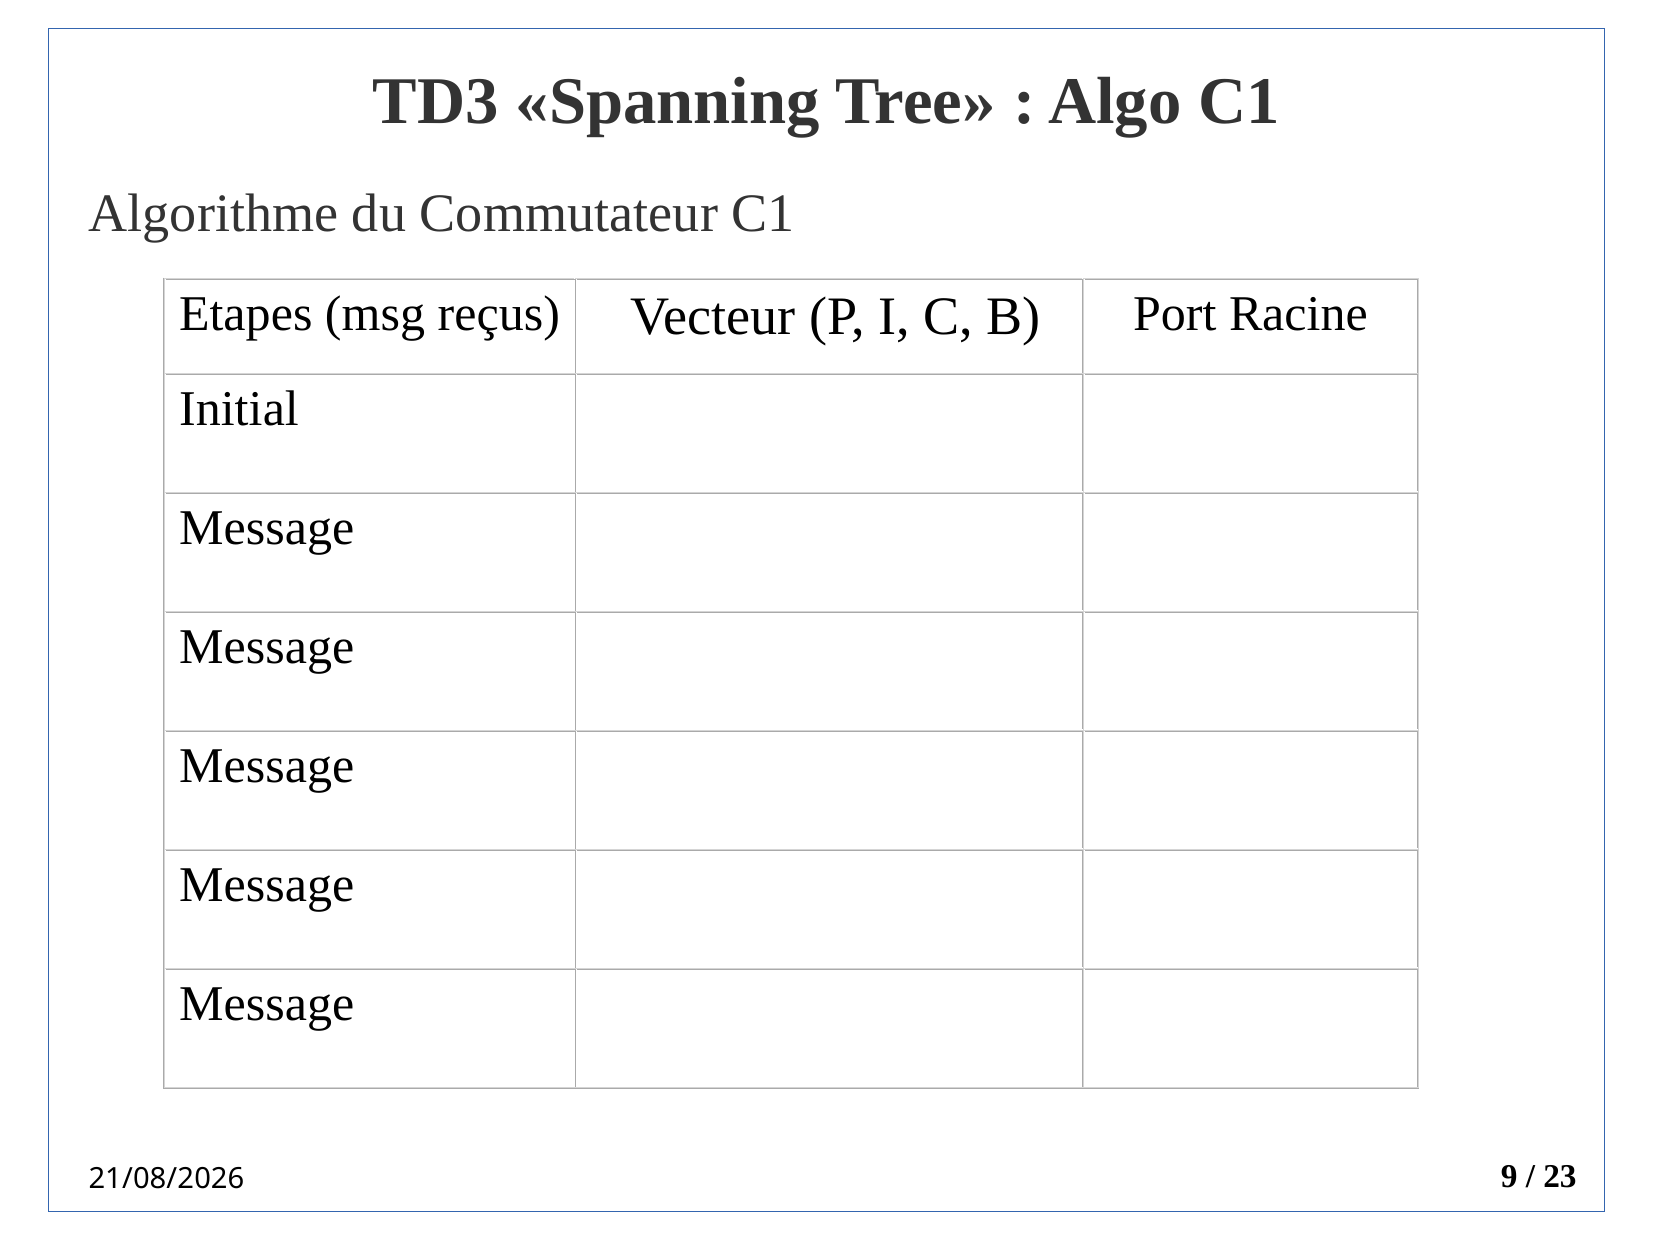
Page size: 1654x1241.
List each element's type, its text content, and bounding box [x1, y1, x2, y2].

title TD3 «Spanning Tree» : Algo C1 [88, 61, 1565, 142]
list Algorithme du Commutateur C1 [88, 183, 1565, 1123]
table_cell [577, 970, 1082, 1087]
table_cell [577, 375, 1082, 491]
table_cell [1085, 494, 1417, 610]
table_cell Message [166, 494, 575, 610]
table_cell [1085, 970, 1417, 1087]
table_cell Message [166, 732, 575, 848]
table_cell Message [166, 613, 575, 729]
table_cell [577, 494, 1082, 610]
table_cell Message [166, 851, 575, 967]
table_cell [1085, 613, 1417, 729]
table_header Port Racine [1085, 280, 1417, 373]
table_header Vecteur (P, I, C, B) [577, 280, 1082, 373]
table_header Etapes (msg reçus) [166, 280, 575, 373]
table_cell Message [166, 970, 575, 1087]
table_cell [577, 851, 1082, 967]
table_cell [577, 613, 1082, 729]
table_cell [577, 732, 1082, 848]
table_cell [1085, 375, 1417, 491]
table_cell [1085, 732, 1417, 848]
table_cell [1085, 851, 1417, 967]
table_cell Initial [166, 375, 575, 491]
